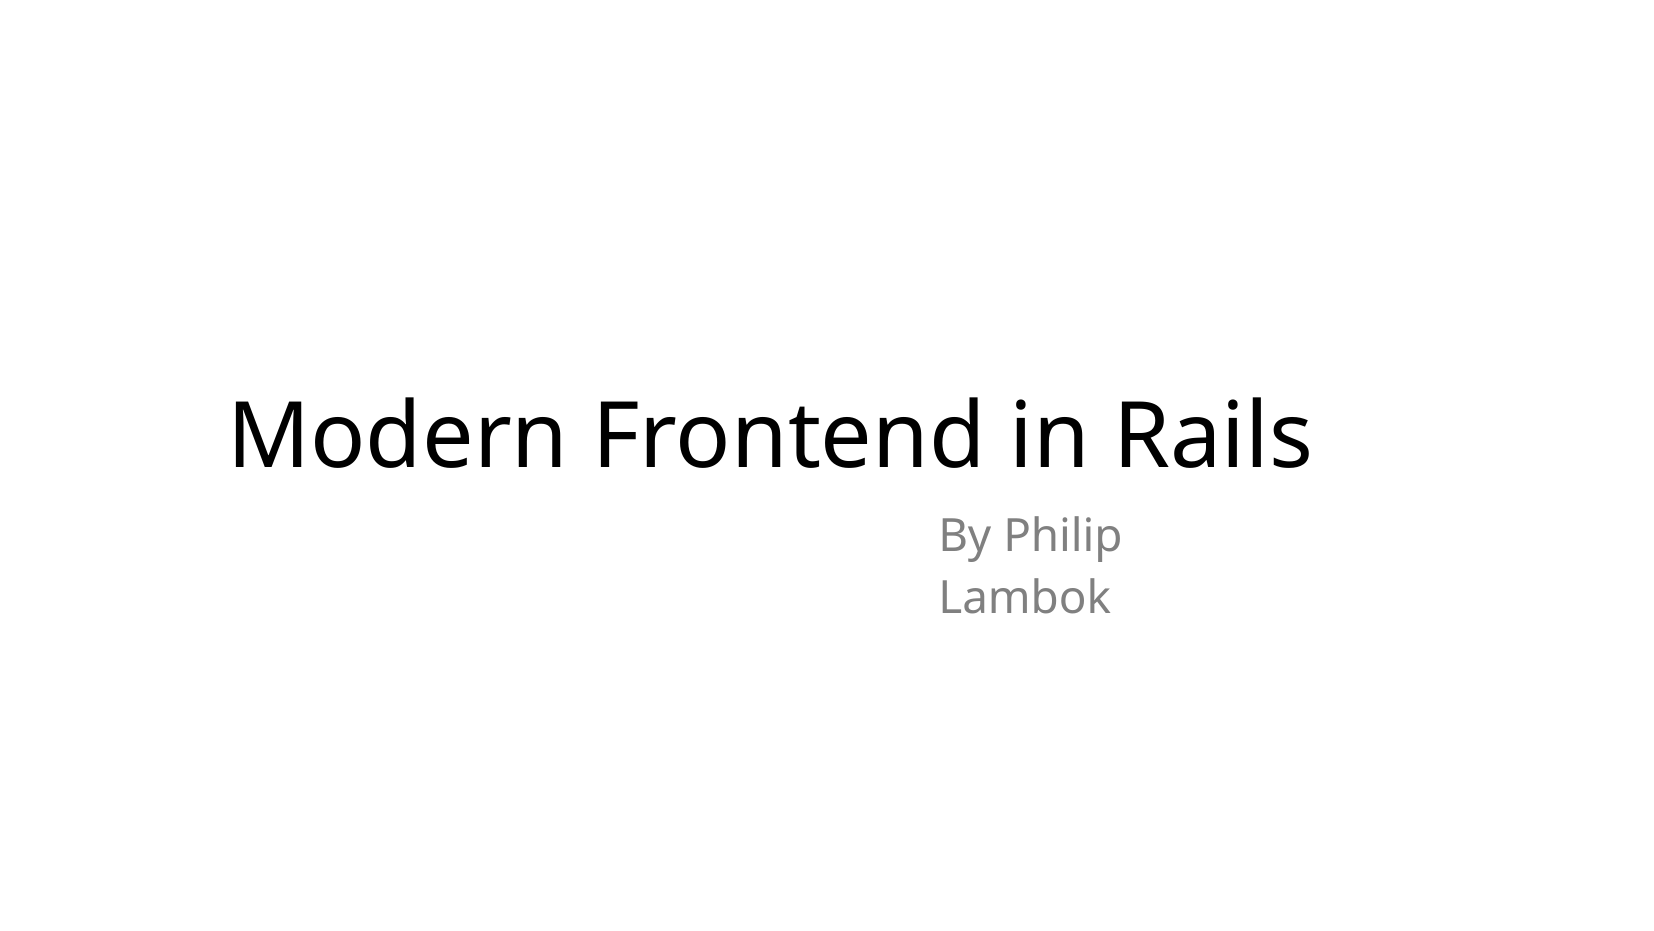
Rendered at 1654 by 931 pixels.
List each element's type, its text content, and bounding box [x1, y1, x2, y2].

title Modern Frontend in Rails [26, 354, 1516, 511]
text_box By Philip Lambok [923, 495, 1314, 617]
